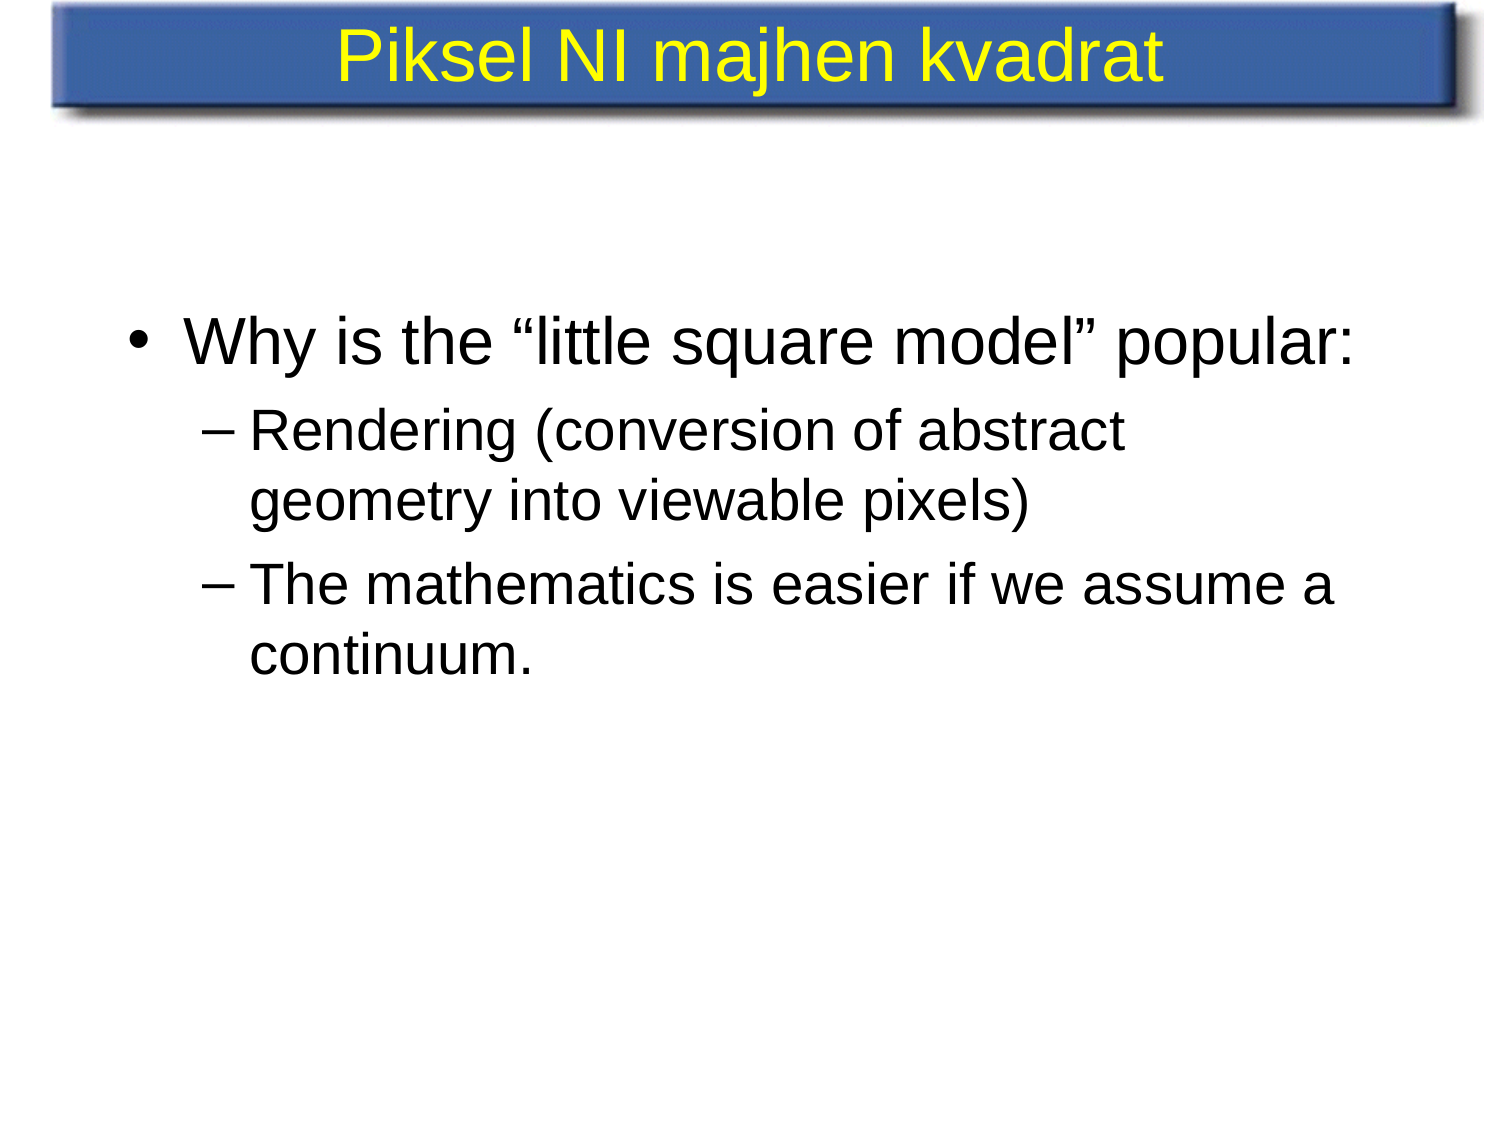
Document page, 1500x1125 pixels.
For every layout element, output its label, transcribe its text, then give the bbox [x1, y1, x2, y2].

title Piksel NI majhen kvadrat [75, 0, 1426, 105]
list Why is the “little square model” popular: Rendering (conversion of abstract geometry into viewable pixels) The mathematics is easier if we assume a continuum. [112, 290, 1388, 1000]
picture [50, 0, 1484, 127]
